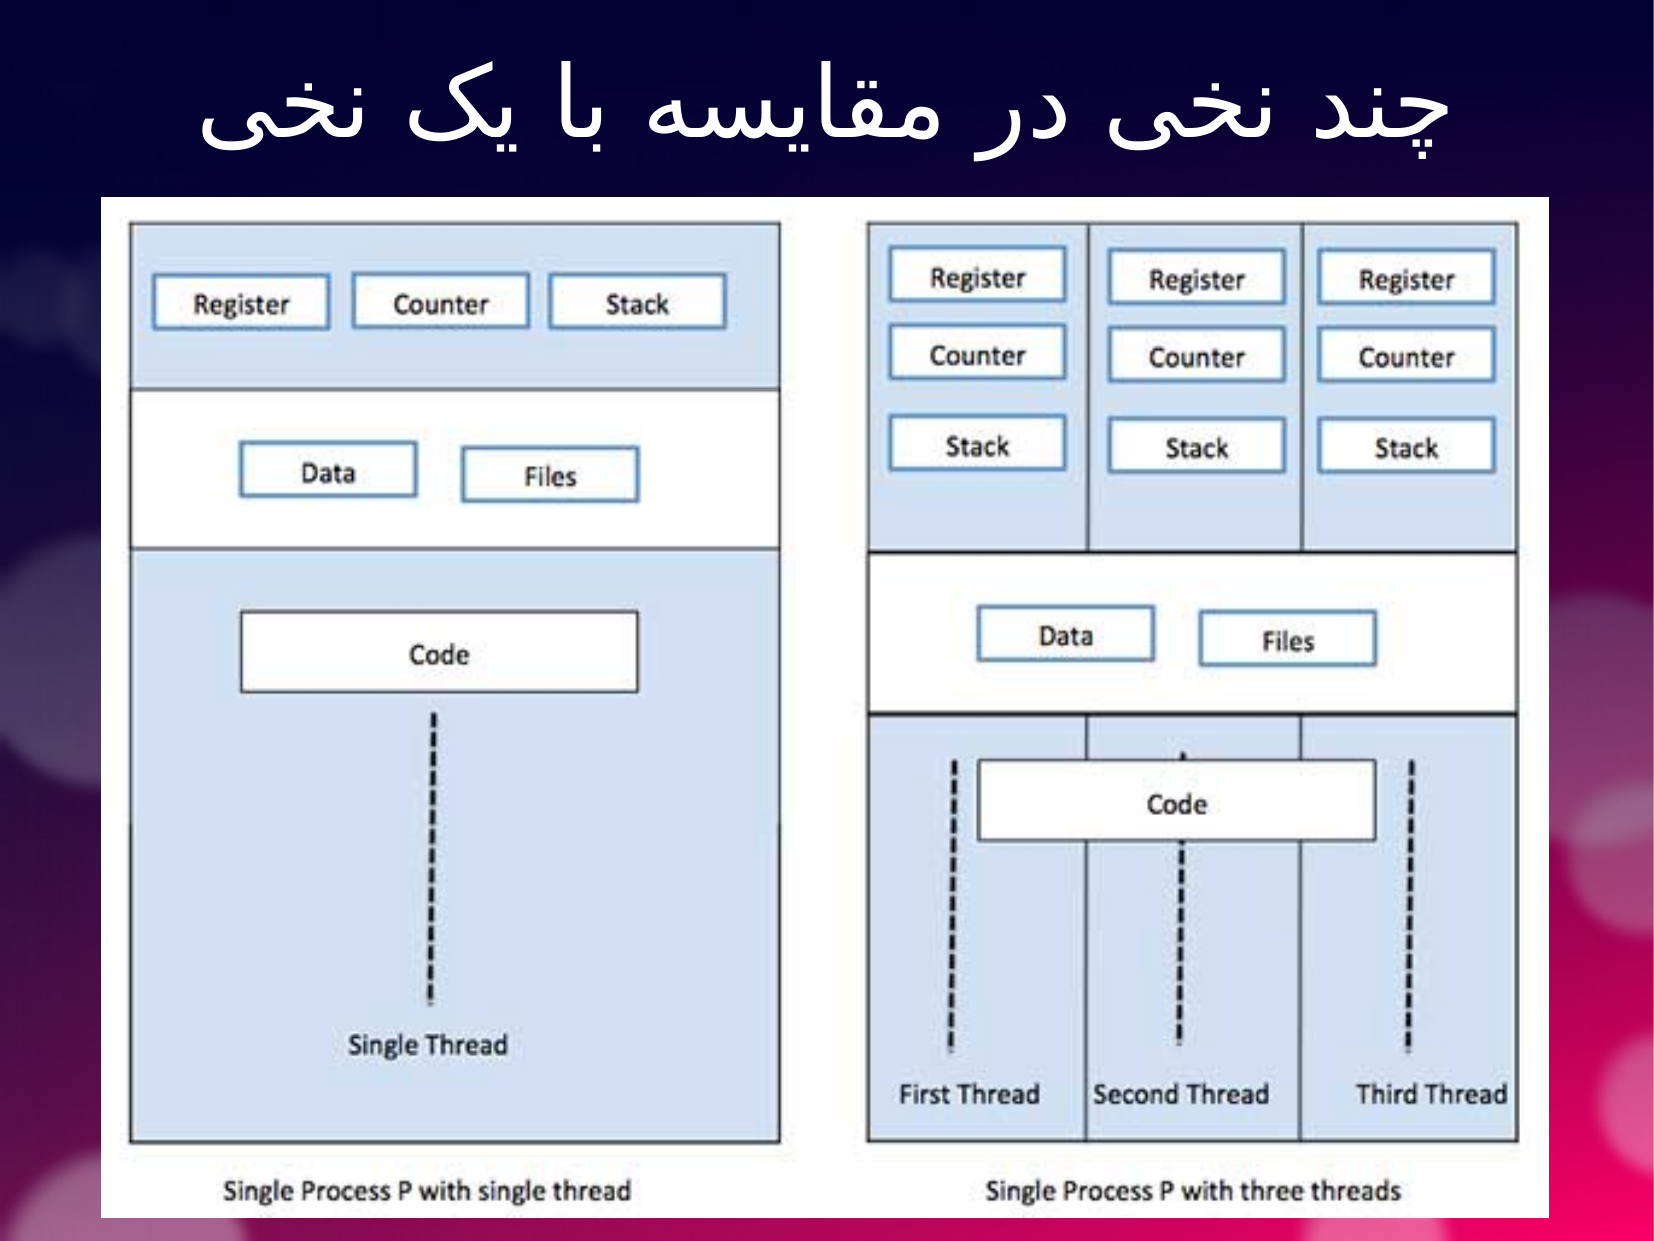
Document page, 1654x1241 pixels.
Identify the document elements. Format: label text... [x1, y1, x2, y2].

picture [0, 0, 1654, 1241]
title چند نخی در مقایسه با یک نخی [81, 0, 1570, 206]
